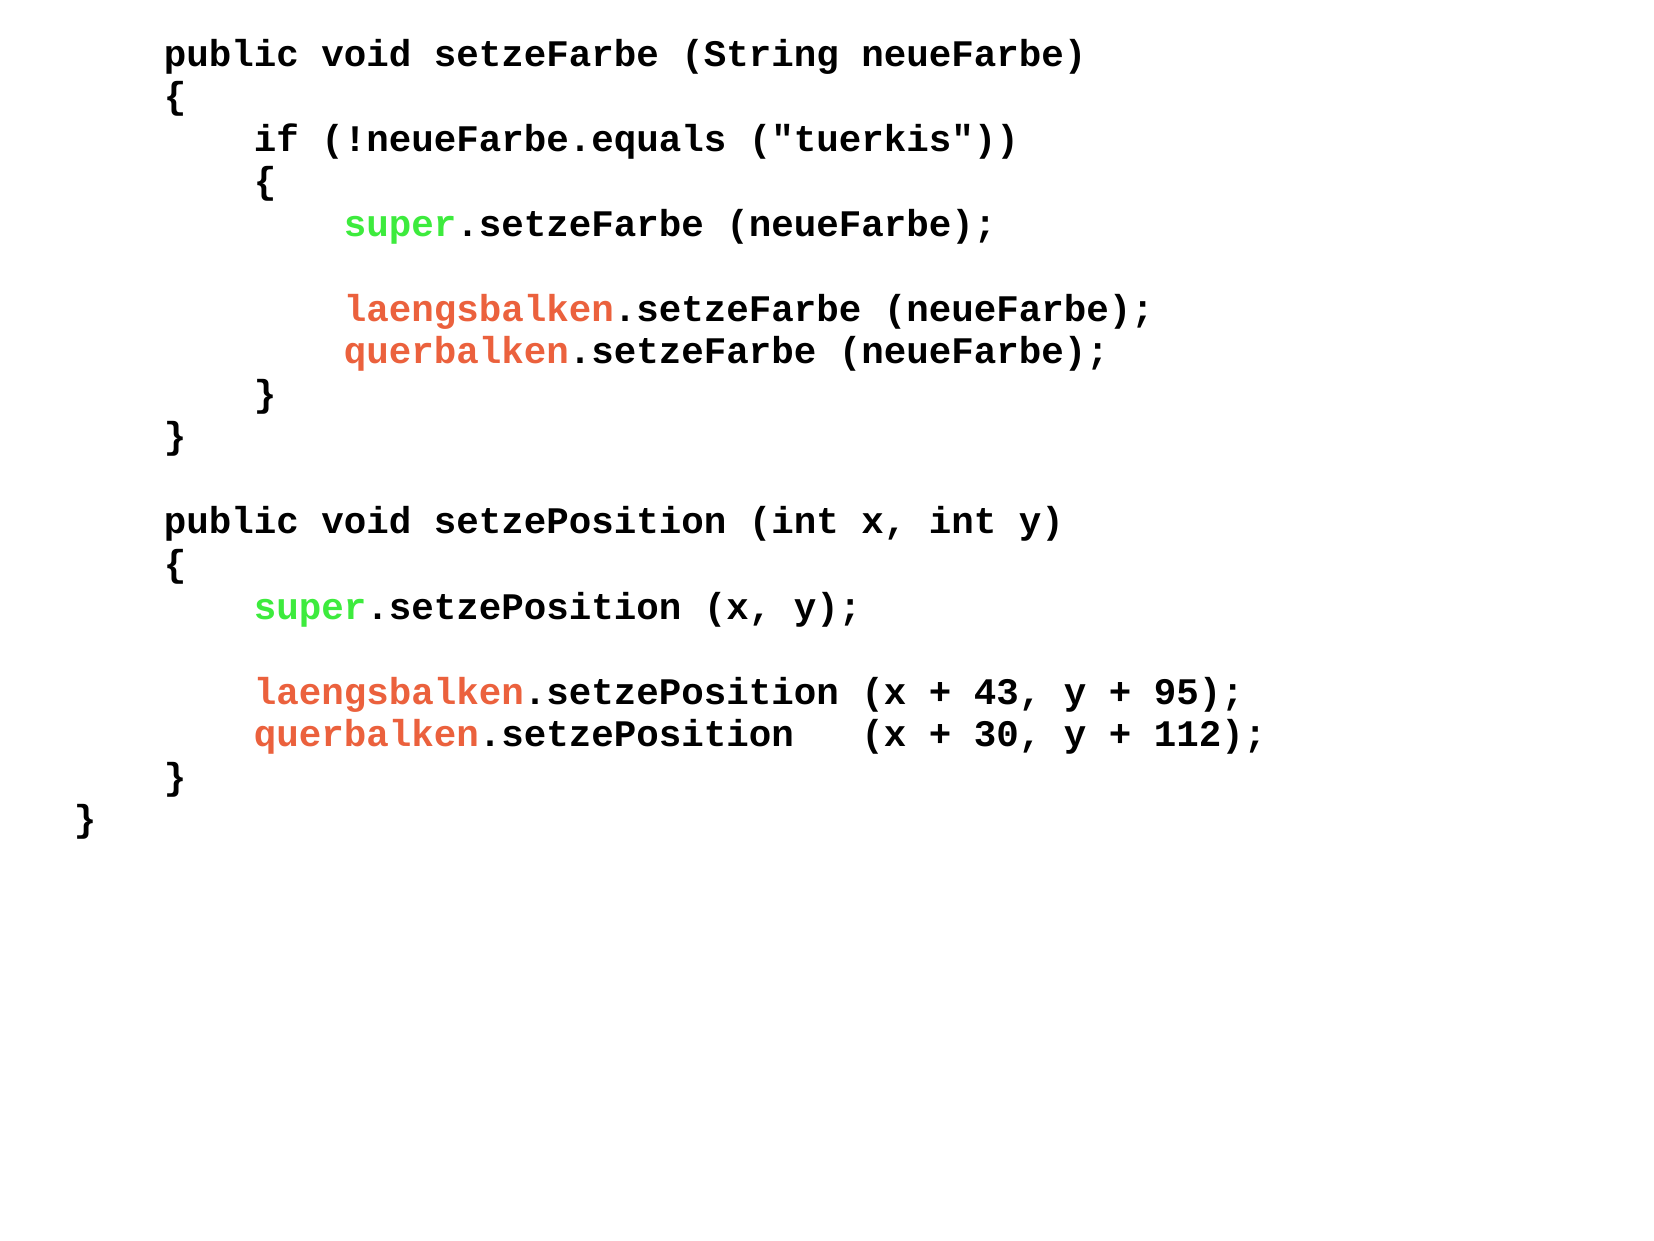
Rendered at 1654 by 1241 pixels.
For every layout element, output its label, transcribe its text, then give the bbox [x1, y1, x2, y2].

text_box public void setzeFarbe (String neueFarbe) { if (!neueFarbe.equals ("tuerkis")) { super.setzeFarbe (neueFarbe); laengsbalken.setzeFarbe (neueFarbe); querbalken.setzeFarbe (neueFarbe); } } public void setzePosition (int x, int y) { super.setzePosition (x, y); laengsbalken.setzePosition (x + 43, y + 95); querbalken.setzePosition (x + 30, y + 112); } } [59, 27, 1625, 851]
